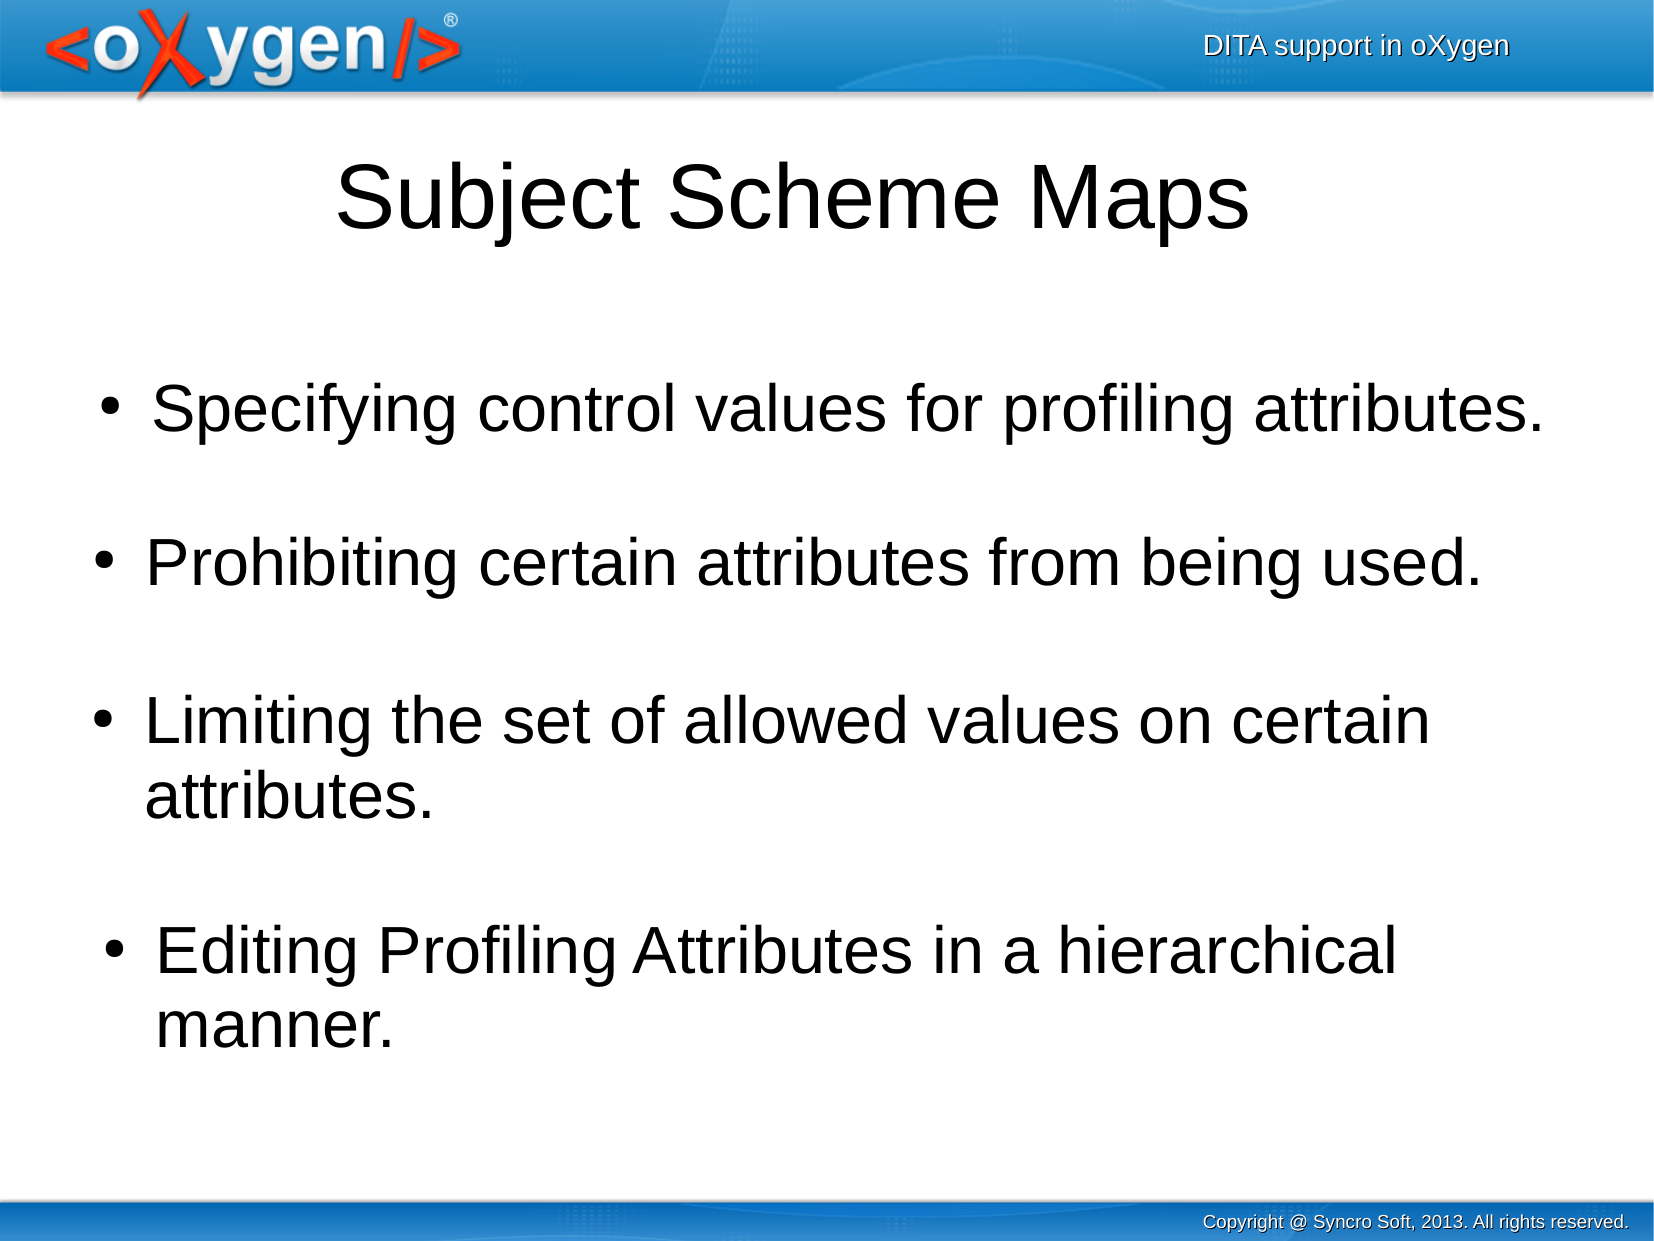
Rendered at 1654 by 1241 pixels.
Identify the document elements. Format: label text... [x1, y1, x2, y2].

list Editing Profiling Attributes in a hierarchical manner. [84, 912, 1558, 1063]
picture [0, 1195, 1654, 1241]
list Prohibiting certain attributes from being used. [74, 524, 1548, 623]
list Limiting the set of allowed values on certain attributes. [73, 683, 1547, 833]
title Subject Scheme Maps [62, 93, 1551, 301]
picture [0, 0, 1654, 109]
list Specifying control values for profiling attributes. [80, 370, 1554, 469]
